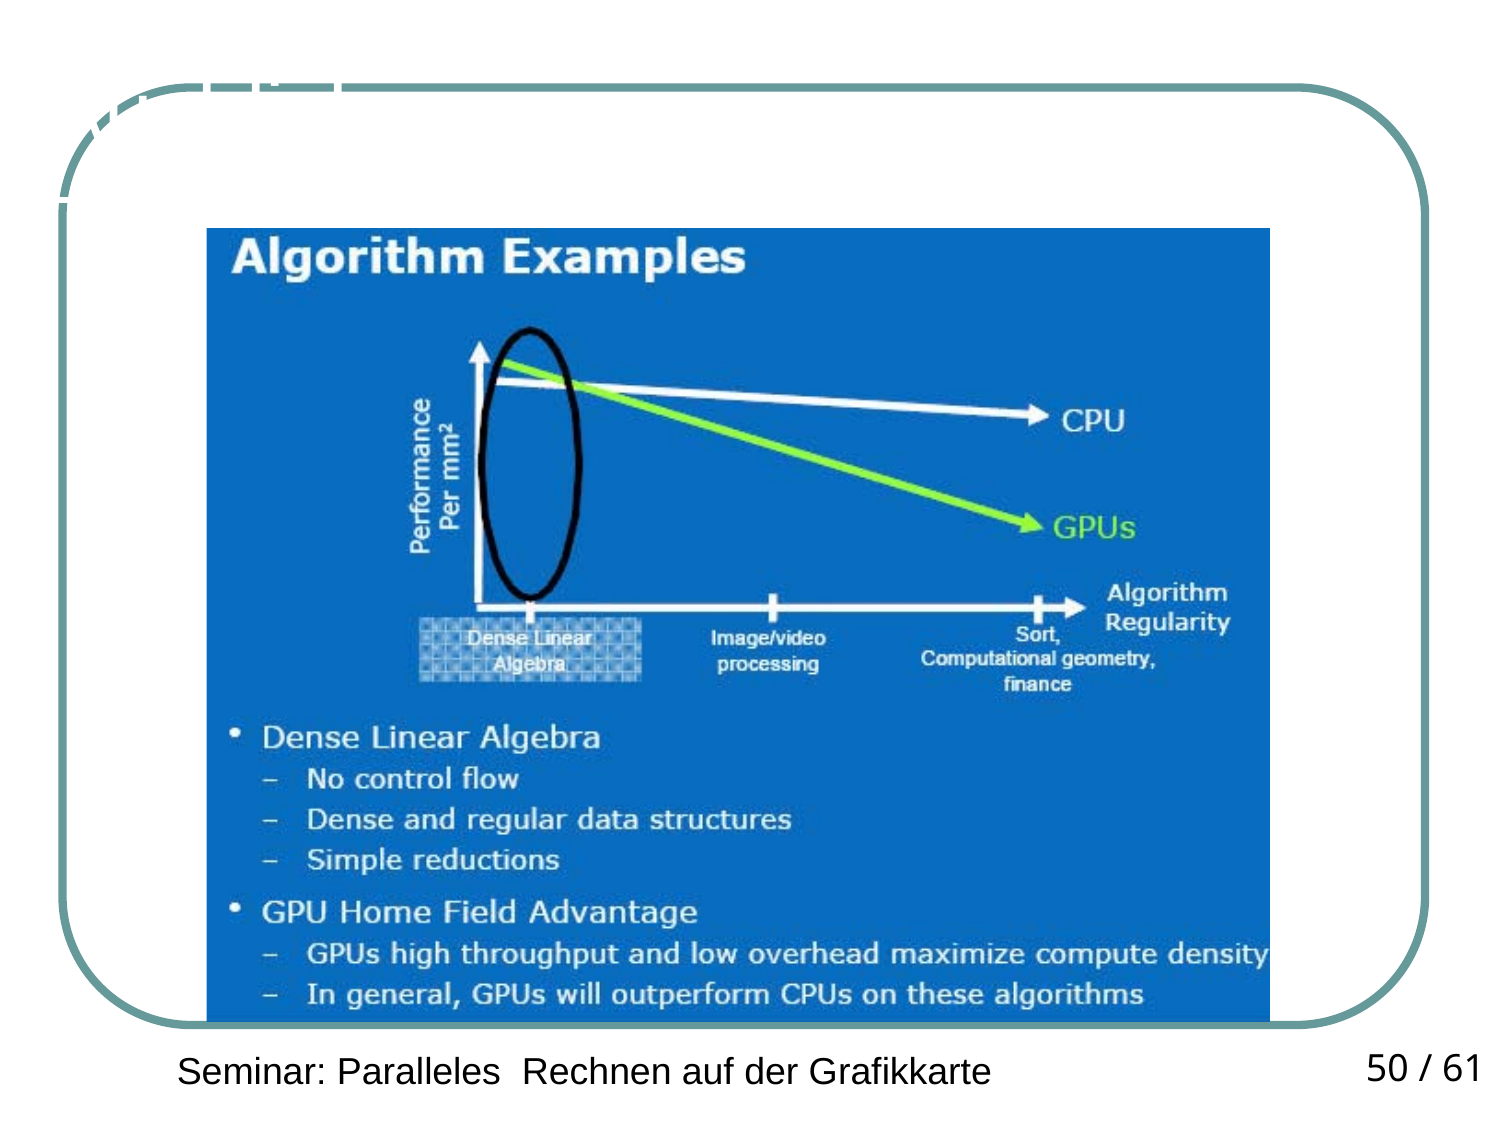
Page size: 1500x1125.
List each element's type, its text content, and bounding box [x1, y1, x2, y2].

picture [206, 228, 1270, 1022]
title Ausblick [31, 37, 1347, 188]
